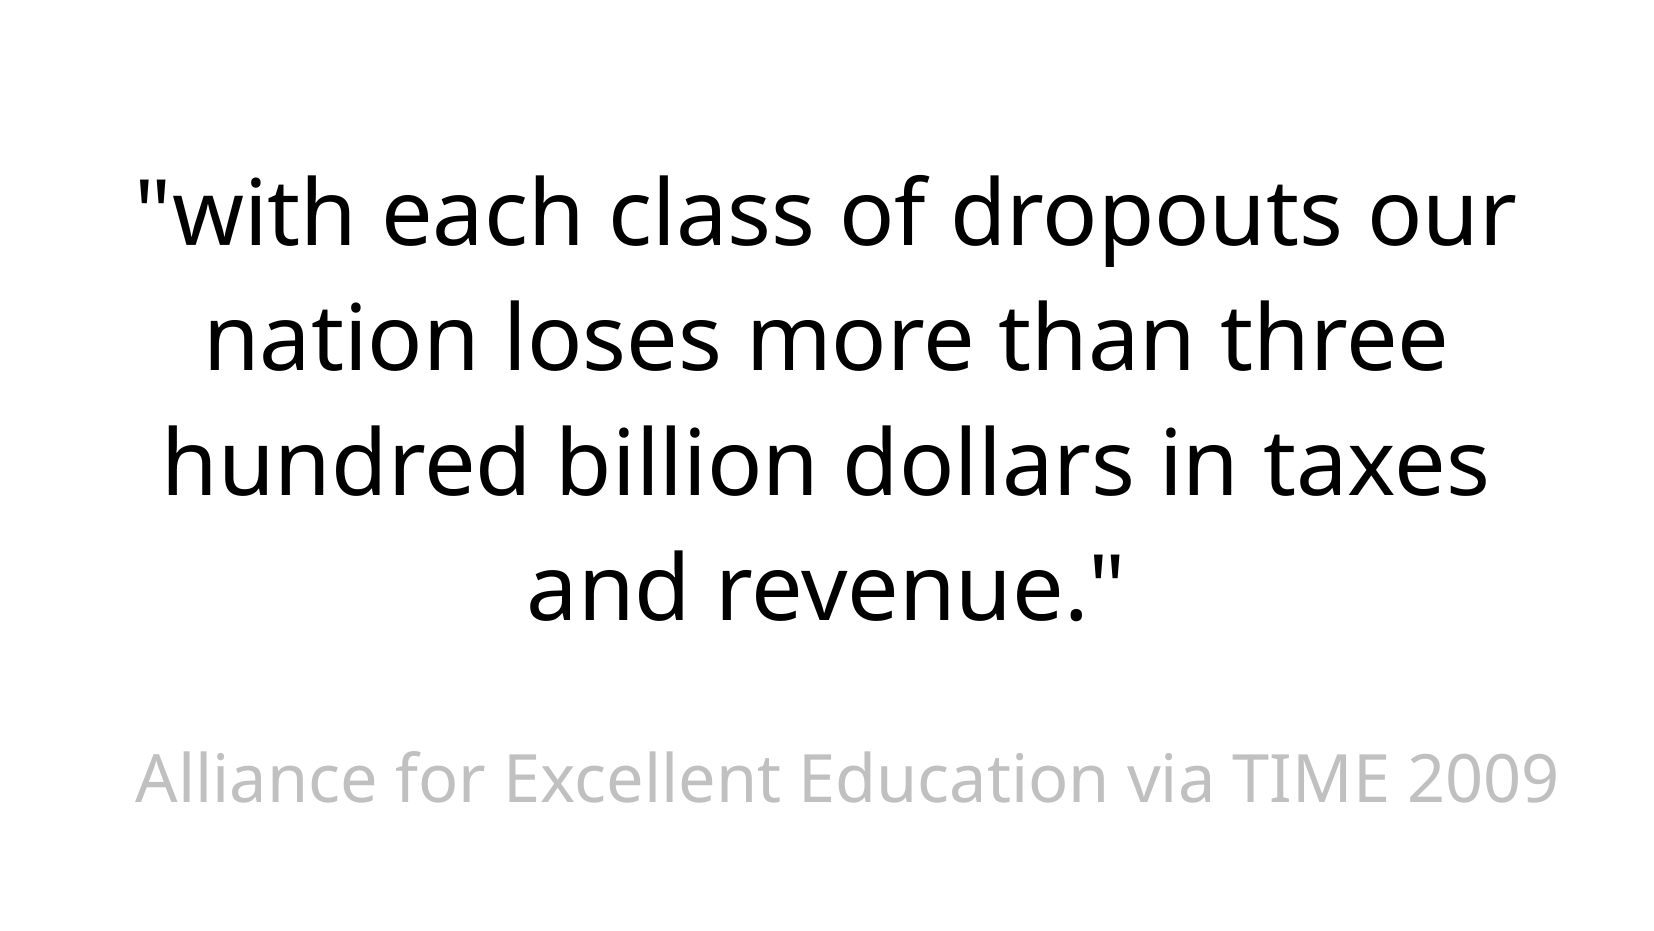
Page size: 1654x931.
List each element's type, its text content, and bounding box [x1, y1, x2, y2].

text_box Alliance for Excellent Education via TIME 2009 [75, 715, 1577, 839]
subtitle "with each class of dropouts our nation loses more than three hundred billion dollars in taxes and revenue." [82, 0, 1571, 715]
